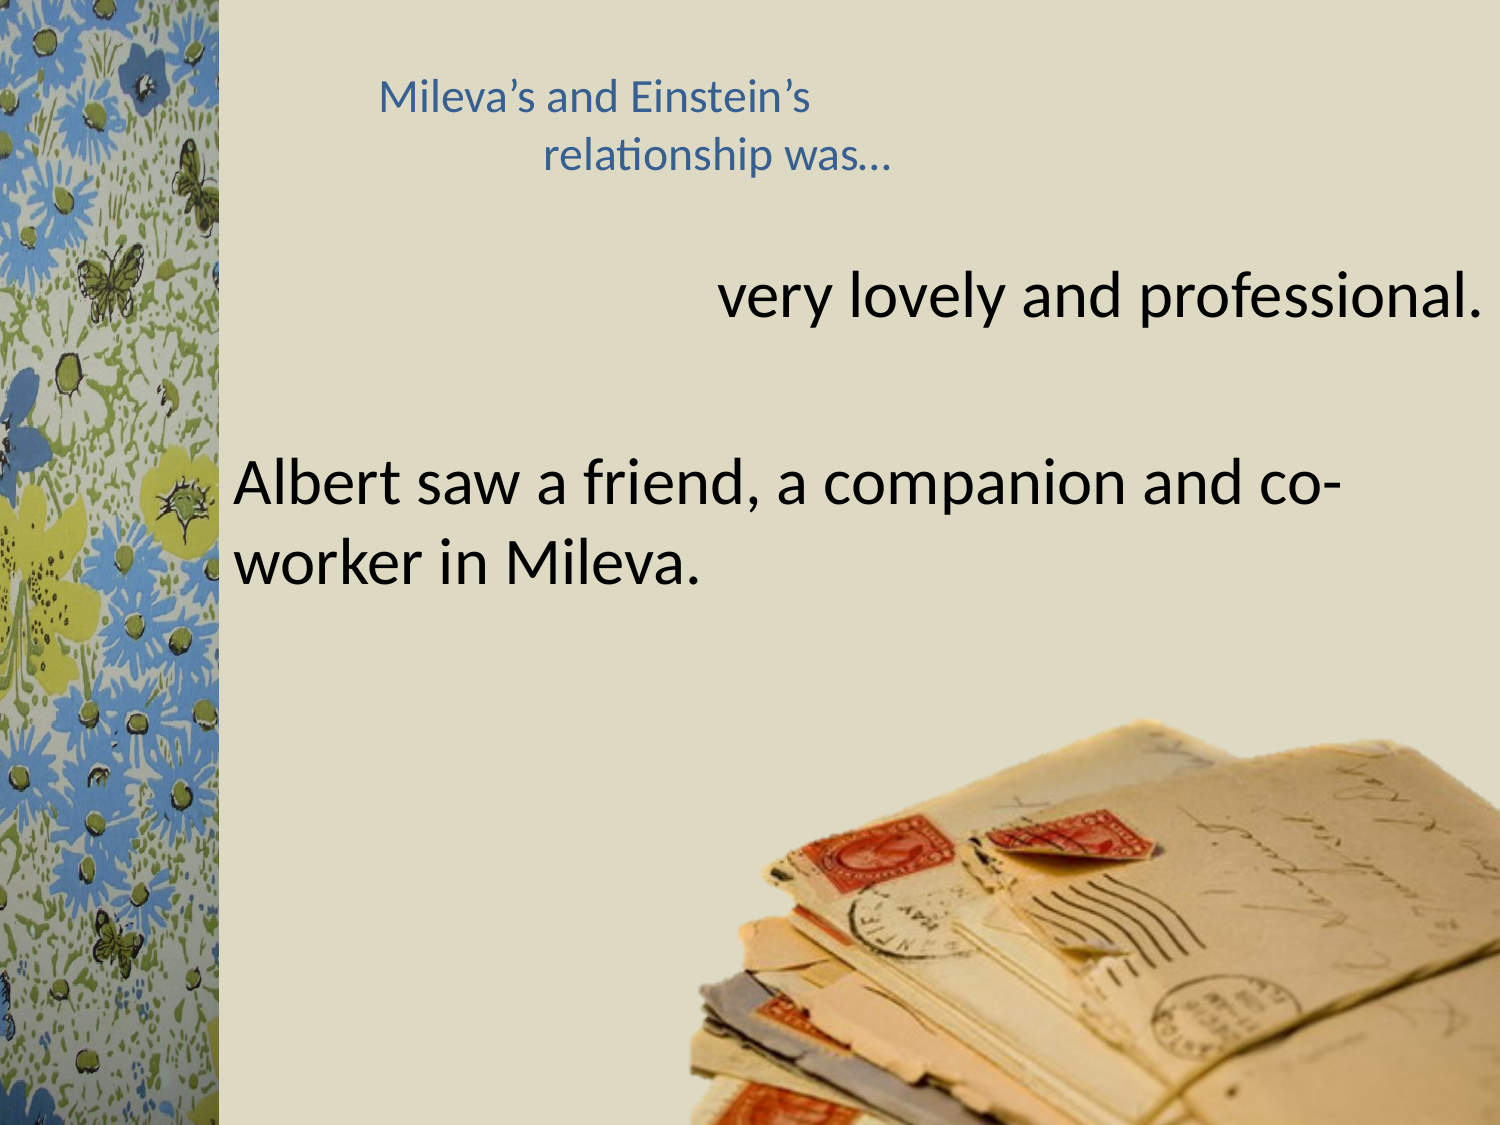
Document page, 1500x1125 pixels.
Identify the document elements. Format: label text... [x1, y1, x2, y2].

list very lovely and professional. Albert saw a friend, a companion and co-worker in Mileva. [219, 243, 1500, 951]
picture [0, 0, 219, 1125]
title Mileva’s and Einstein’s relationship was… [219, 0, 1199, 188]
picture [679, 514, 1500, 1125]
